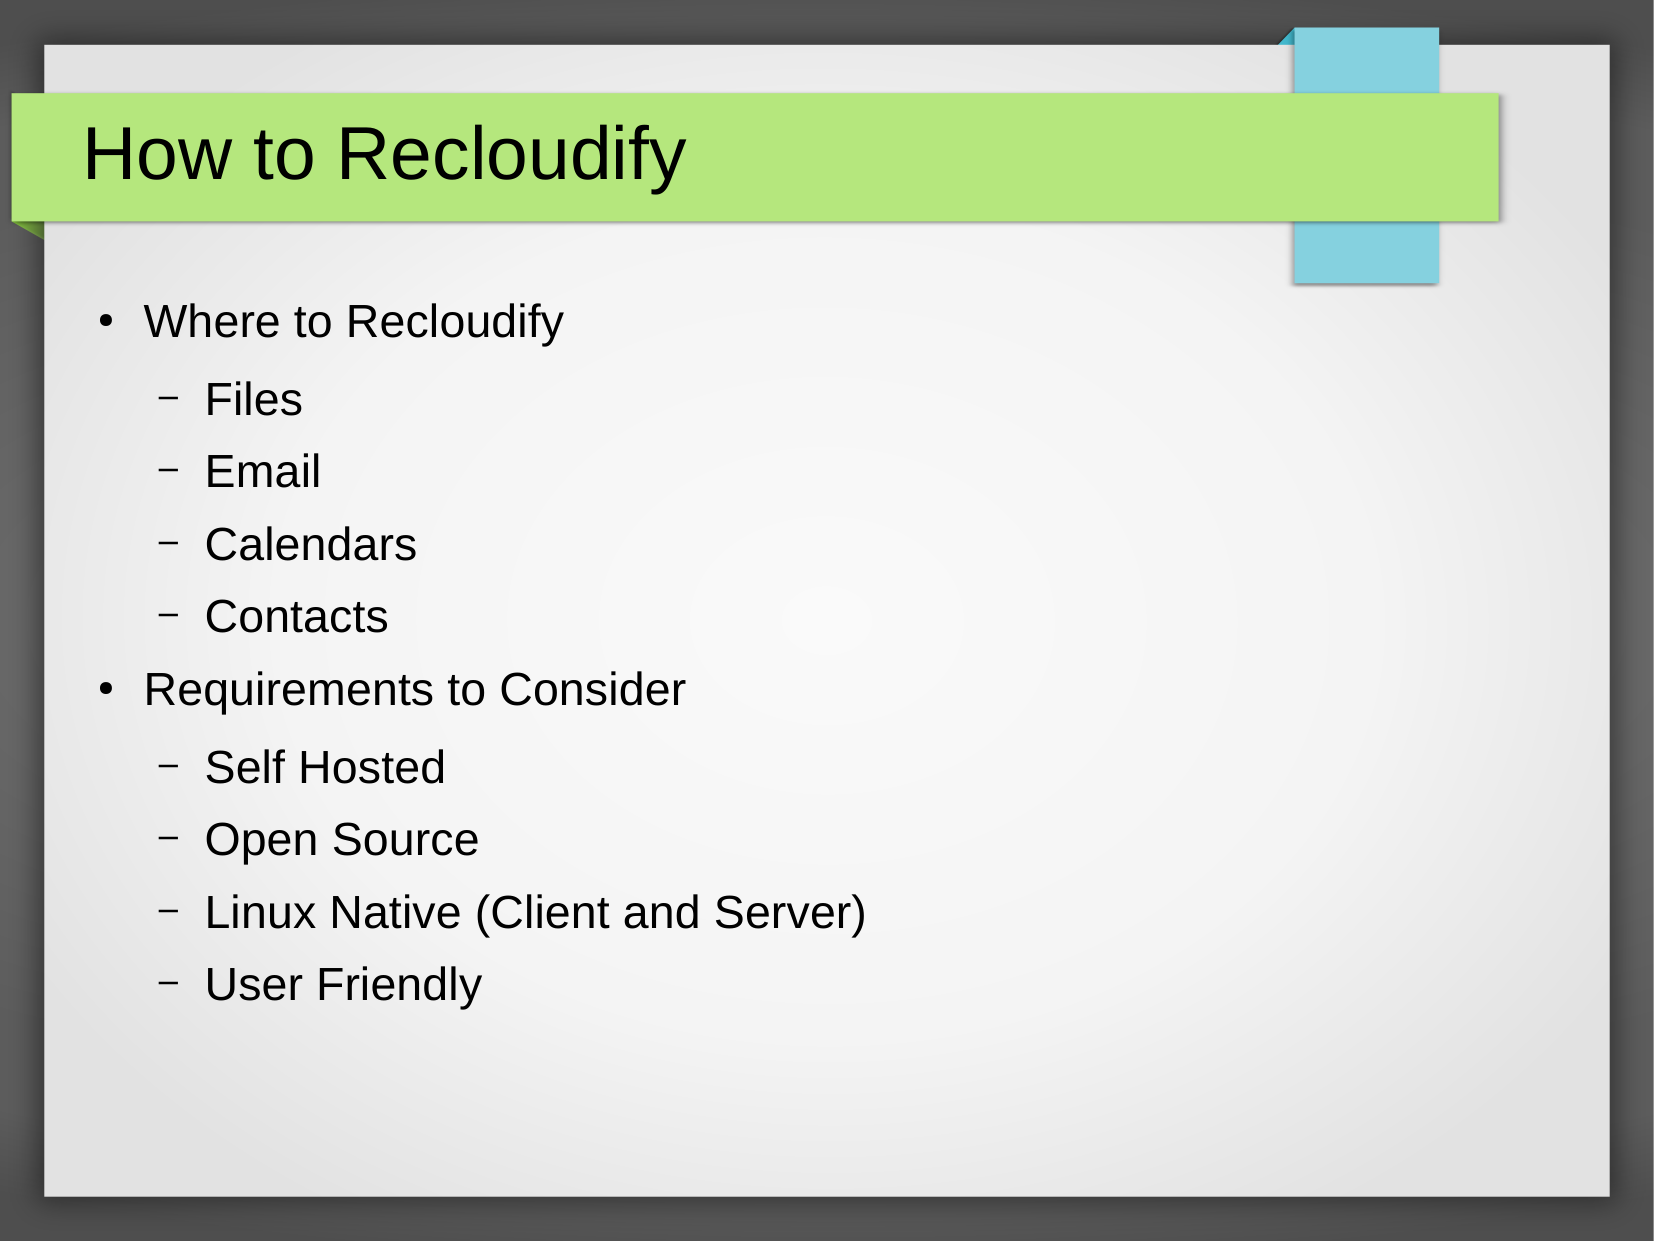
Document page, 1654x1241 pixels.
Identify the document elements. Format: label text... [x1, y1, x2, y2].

title How to Recloudify [82, 94, 1264, 213]
picture [0, 0, 1654, 1241]
list Where to Recloudify Files Email Calendars Contacts Requirements to Consider Self Hosted Open Source Linux Native (Client and Server) User Friendly [82, 295, 1571, 1015]
